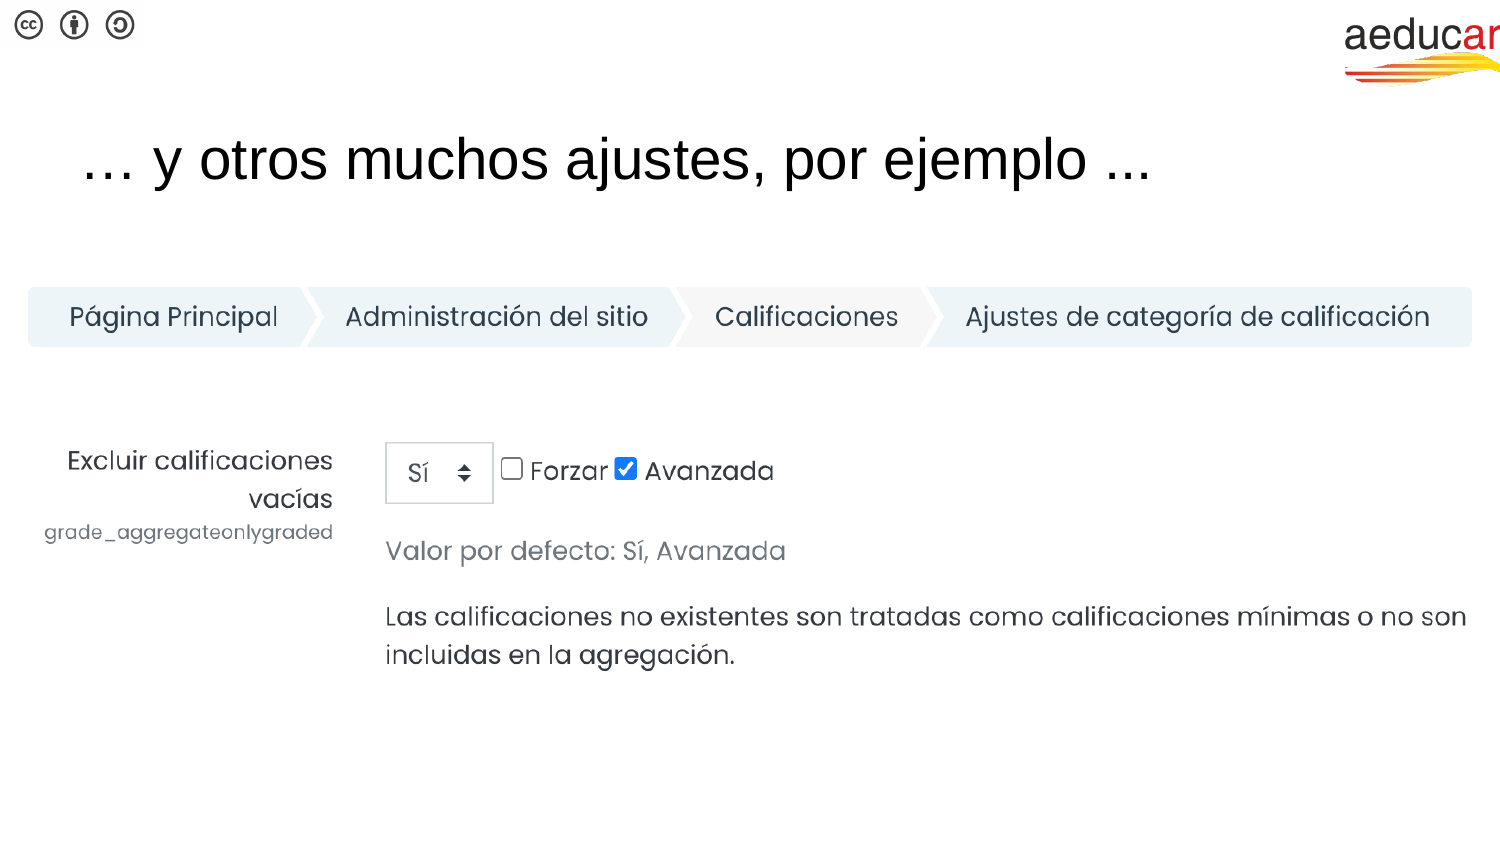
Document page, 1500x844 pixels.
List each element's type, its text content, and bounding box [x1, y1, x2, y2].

picture [1344, 0, 1500, 104]
picture [0, 0, 146, 48]
picture [24, 281, 1475, 350]
picture [24, 431, 1475, 684]
title … y otros muchos ajustes, por ejemplo ... [64, 105, 1345, 200]
